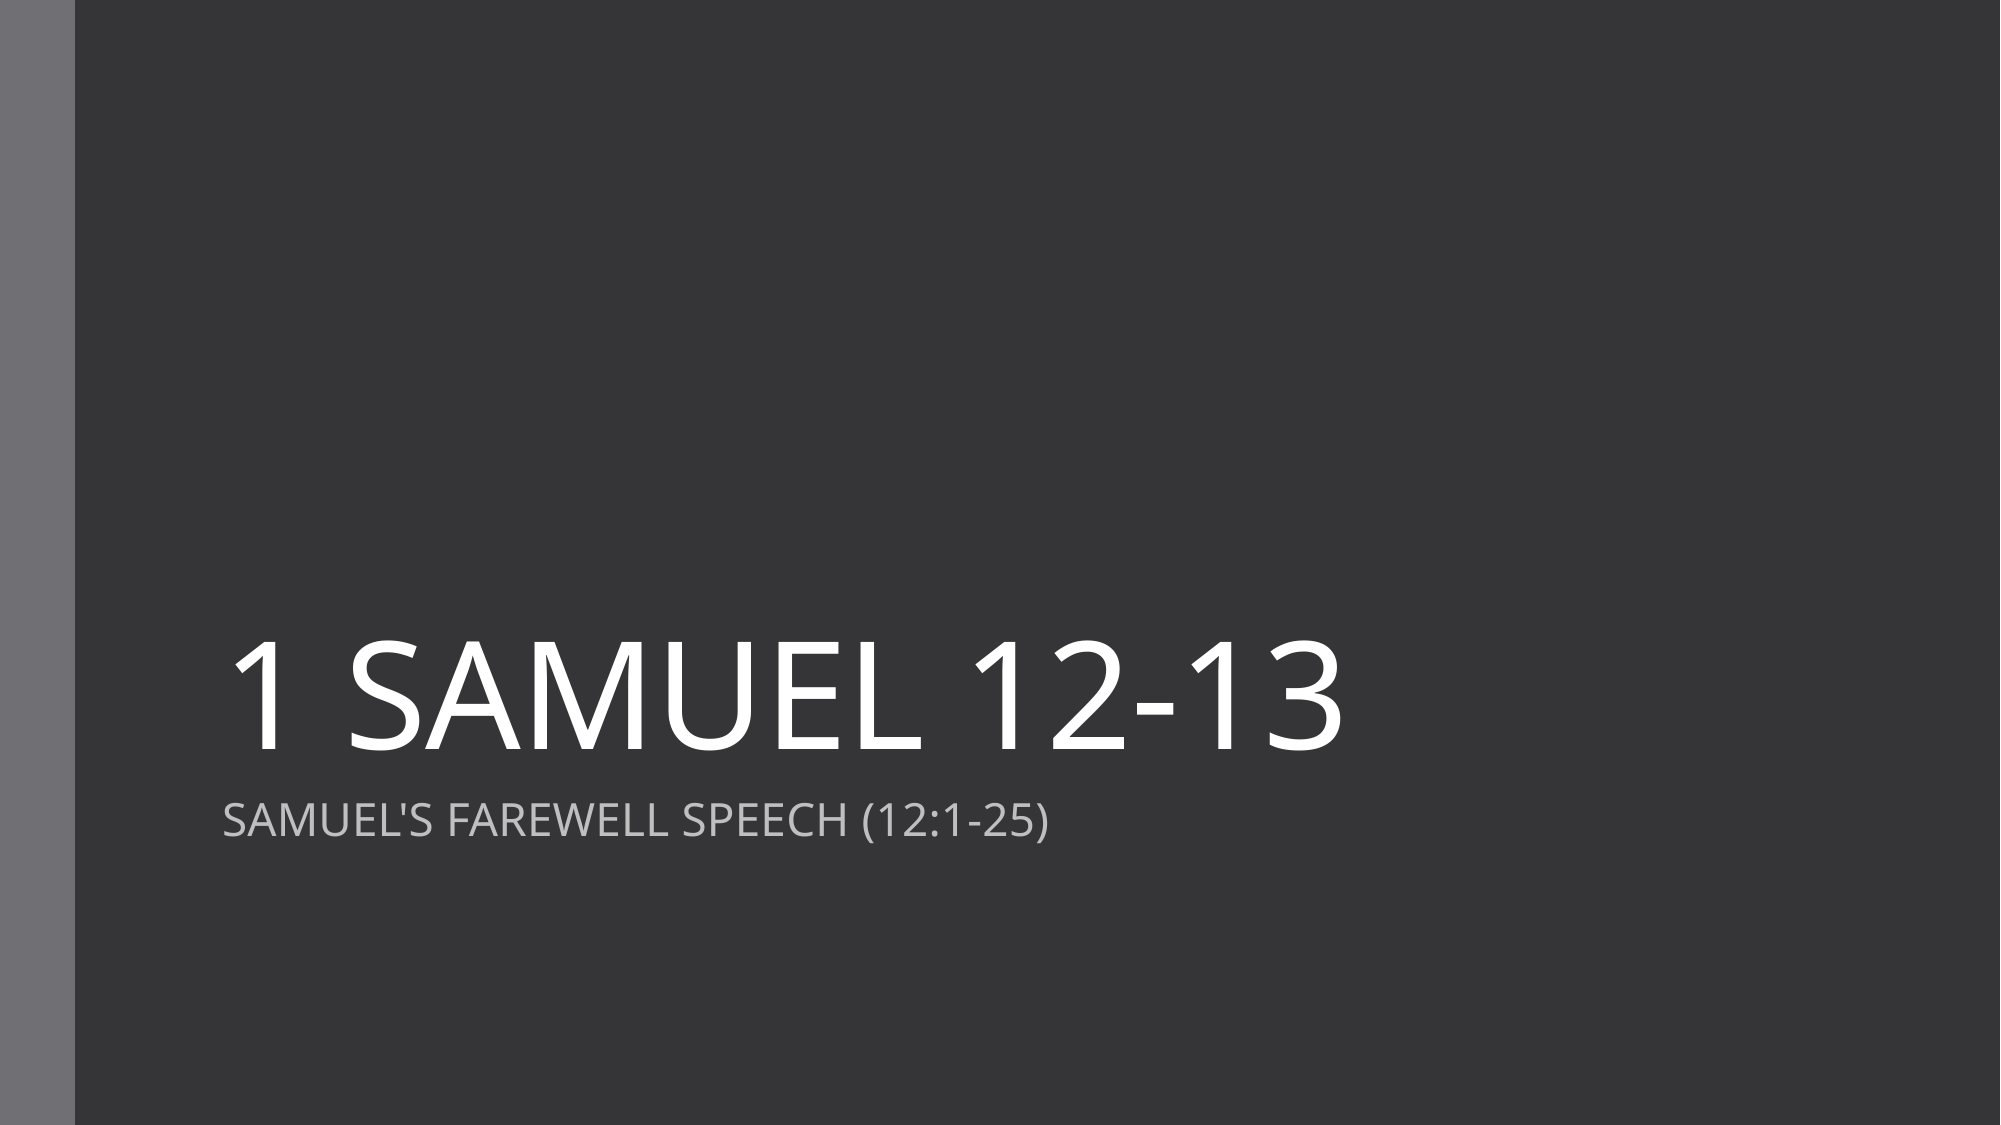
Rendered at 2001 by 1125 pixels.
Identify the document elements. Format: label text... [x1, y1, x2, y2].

title 1 SAMUEL 12-13 [206, 124, 1752, 787]
subtitle SAMUEL'S FAREWELL SPEECH (12:1-25) [206, 787, 1752, 1066]
